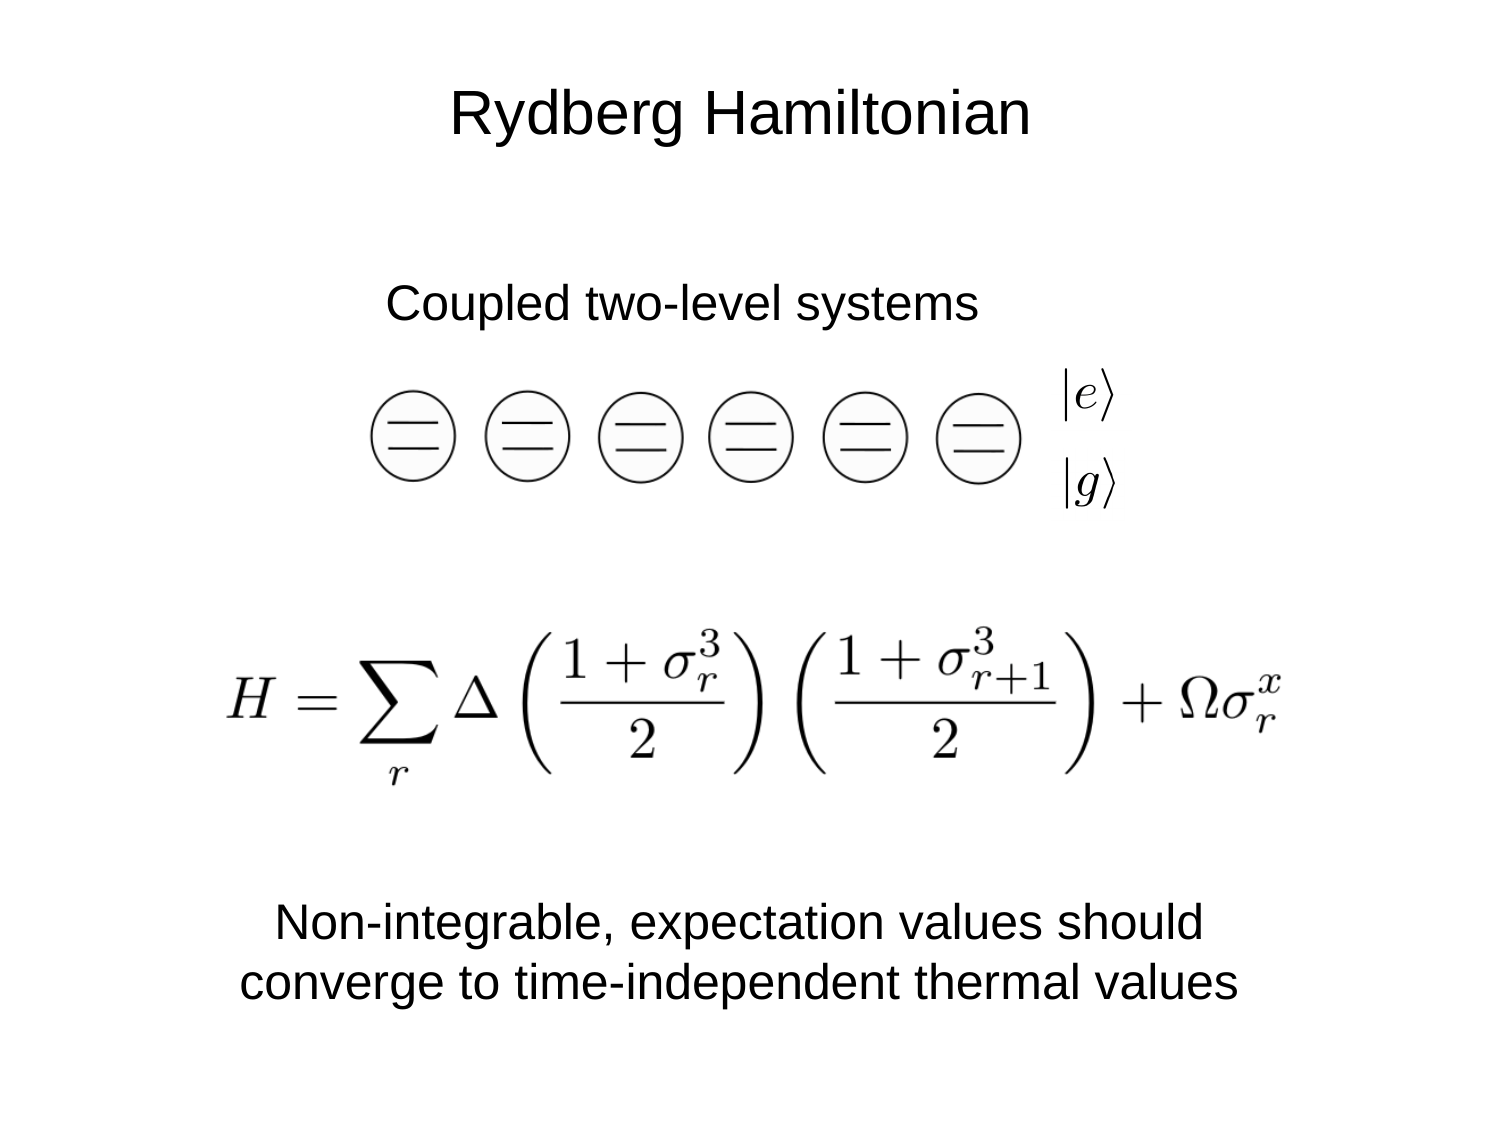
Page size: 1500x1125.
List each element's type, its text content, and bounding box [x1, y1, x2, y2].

picture [215, 622, 1301, 800]
title Coupled two-level systems [370, 255, 1149, 381]
title Rydberg Hamiltonian [42, 56, 1441, 183]
text_box Non-integrable, expectation values should converge to time-independent thermal values [219, 874, 1260, 1066]
picture [351, 359, 1132, 523]
